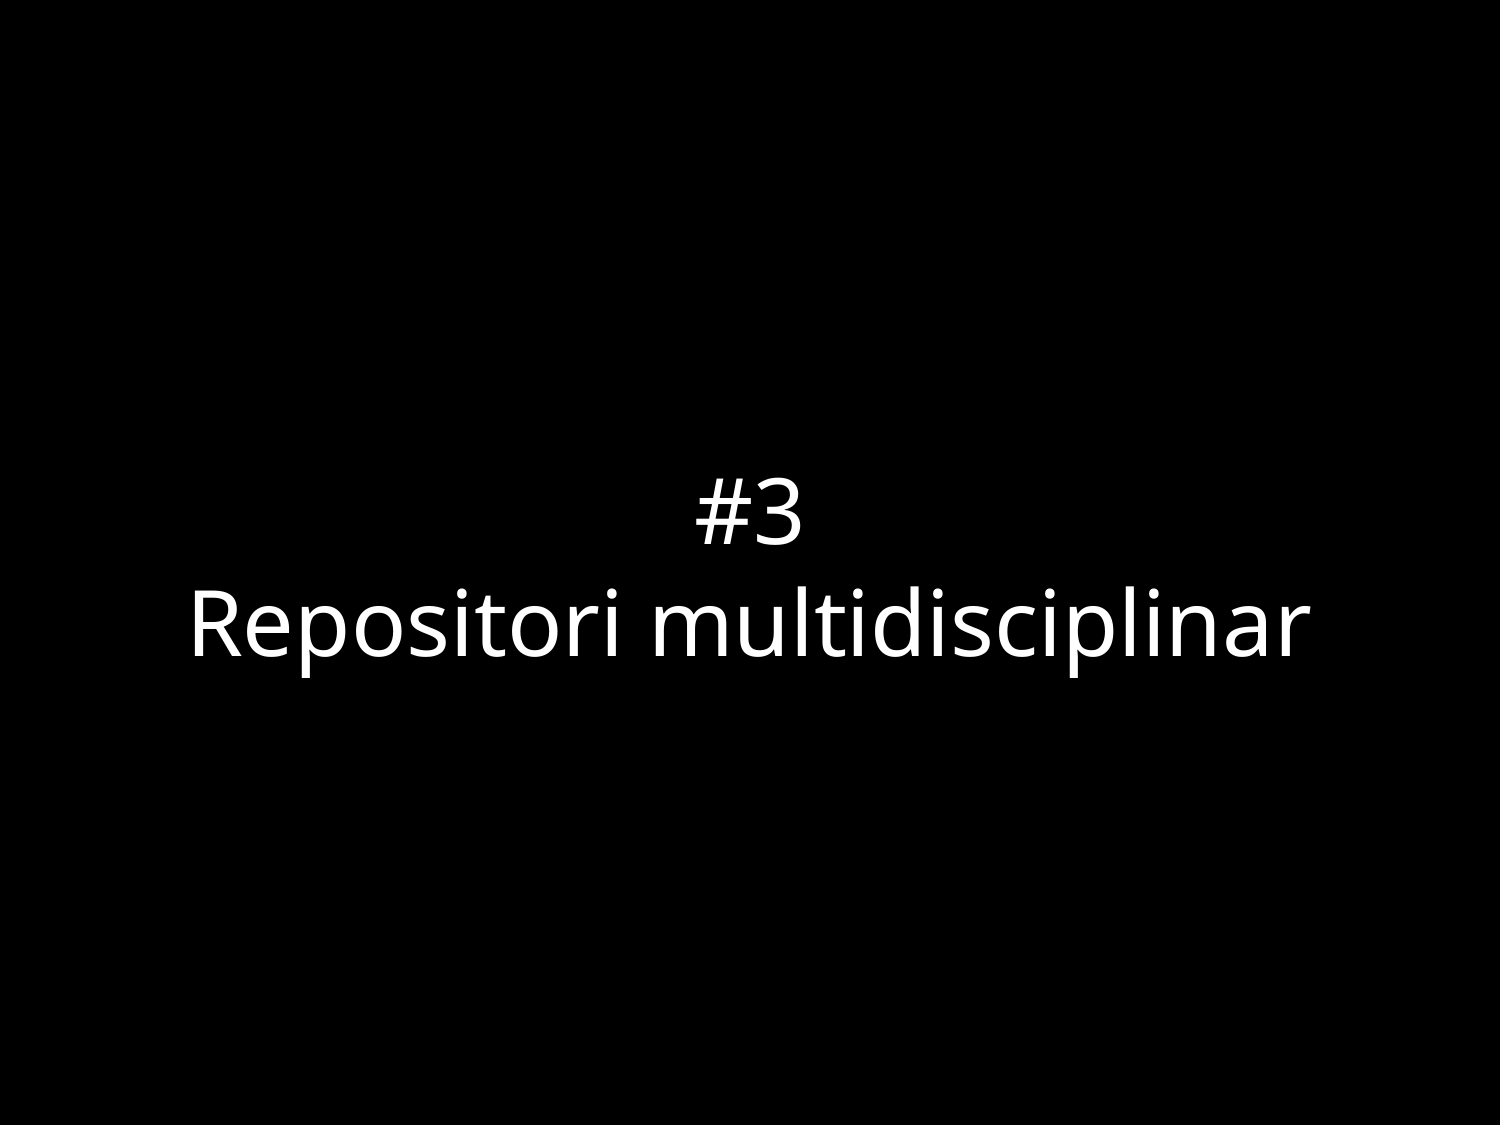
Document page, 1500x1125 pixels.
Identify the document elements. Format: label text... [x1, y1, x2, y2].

subtitle #3 Repositori multidisciplinar [109, 112, 1391, 1013]
